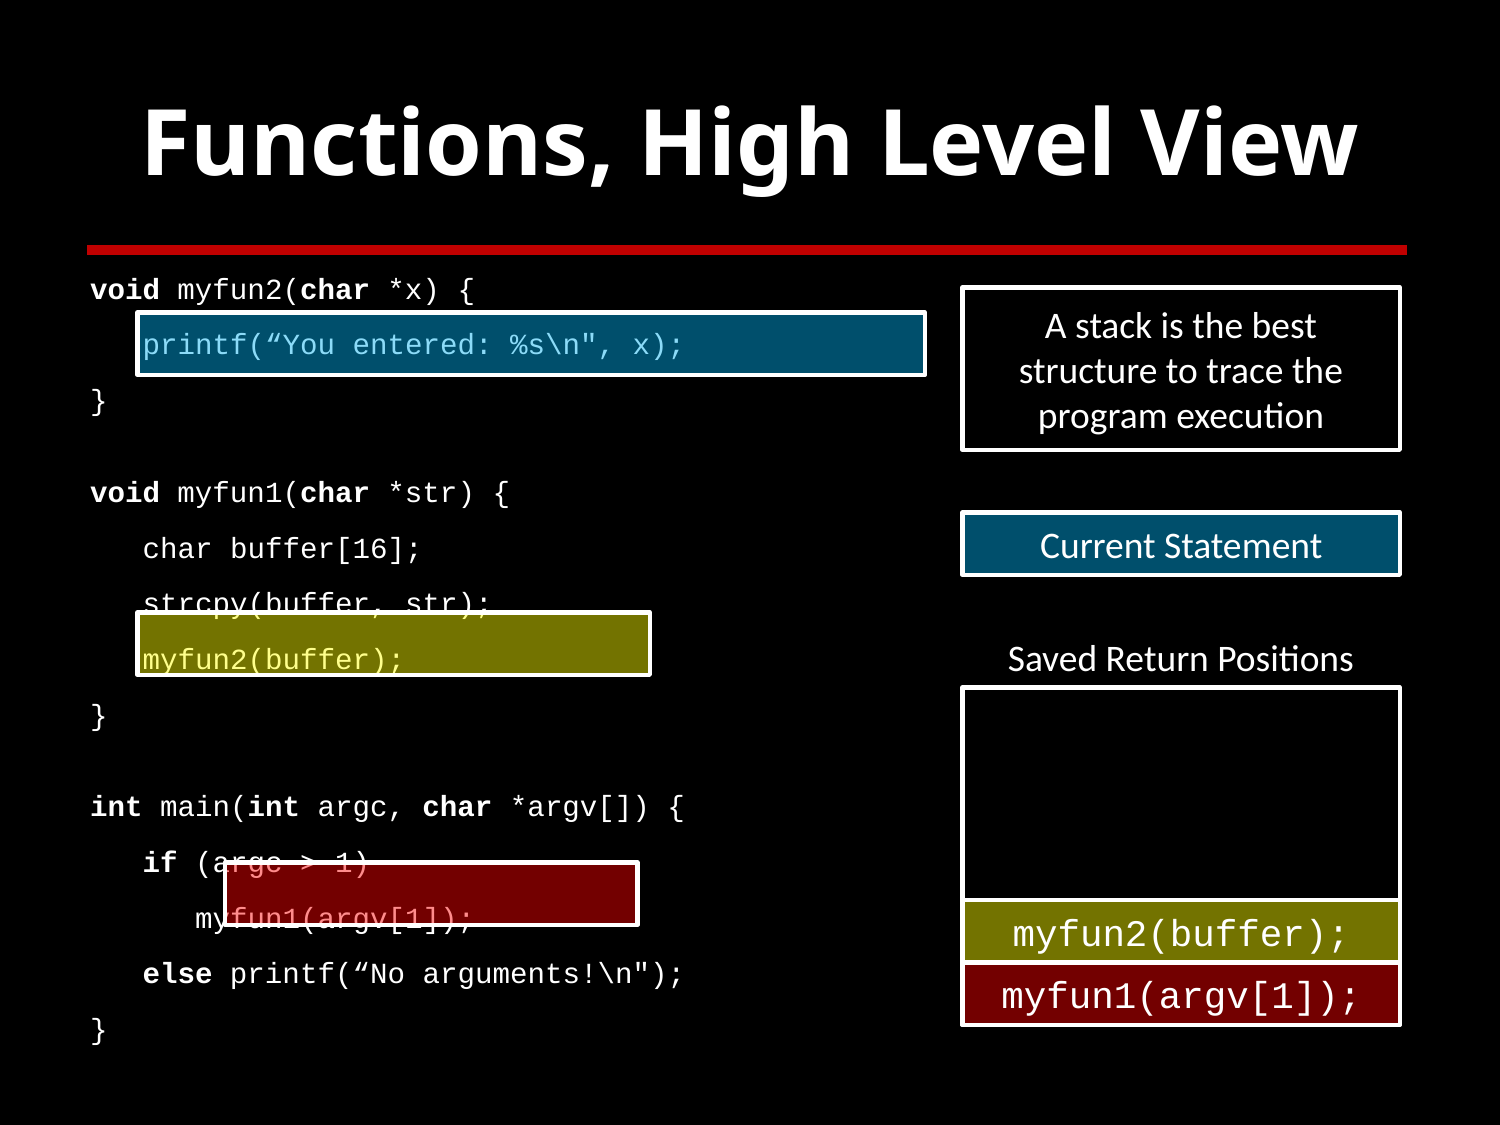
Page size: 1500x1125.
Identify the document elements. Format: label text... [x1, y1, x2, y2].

text_box [137, 312, 925, 375]
text_box [225, 862, 638, 925]
text_box myfun1(argv[1]); [962, 963, 1400, 1025]
text_box [137, 612, 650, 675]
text_box Current Statement [962, 512, 1400, 575]
text_box myfun2(buffer); [962, 899, 1400, 963]
text_box [962, 688, 1400, 899]
list void myfun2(char *x) { printf(“You entered: %s\n", x); } void myfun1(char *str) { char buffer[16]; strcpy(buffer, str); myfun2(buffer); } int main(int argc, char *argv[]) { if (argc > 1) myfun1(argv[1]); else printf(“No arguments!\n"); } [75, 262, 1425, 1063]
title Functions, High Level View [75, 45, 1425, 233]
text_box Saved Return Positions [962, 624, 1400, 688]
text_box A stack is the best structure to trace the program execution [962, 287, 1400, 450]
